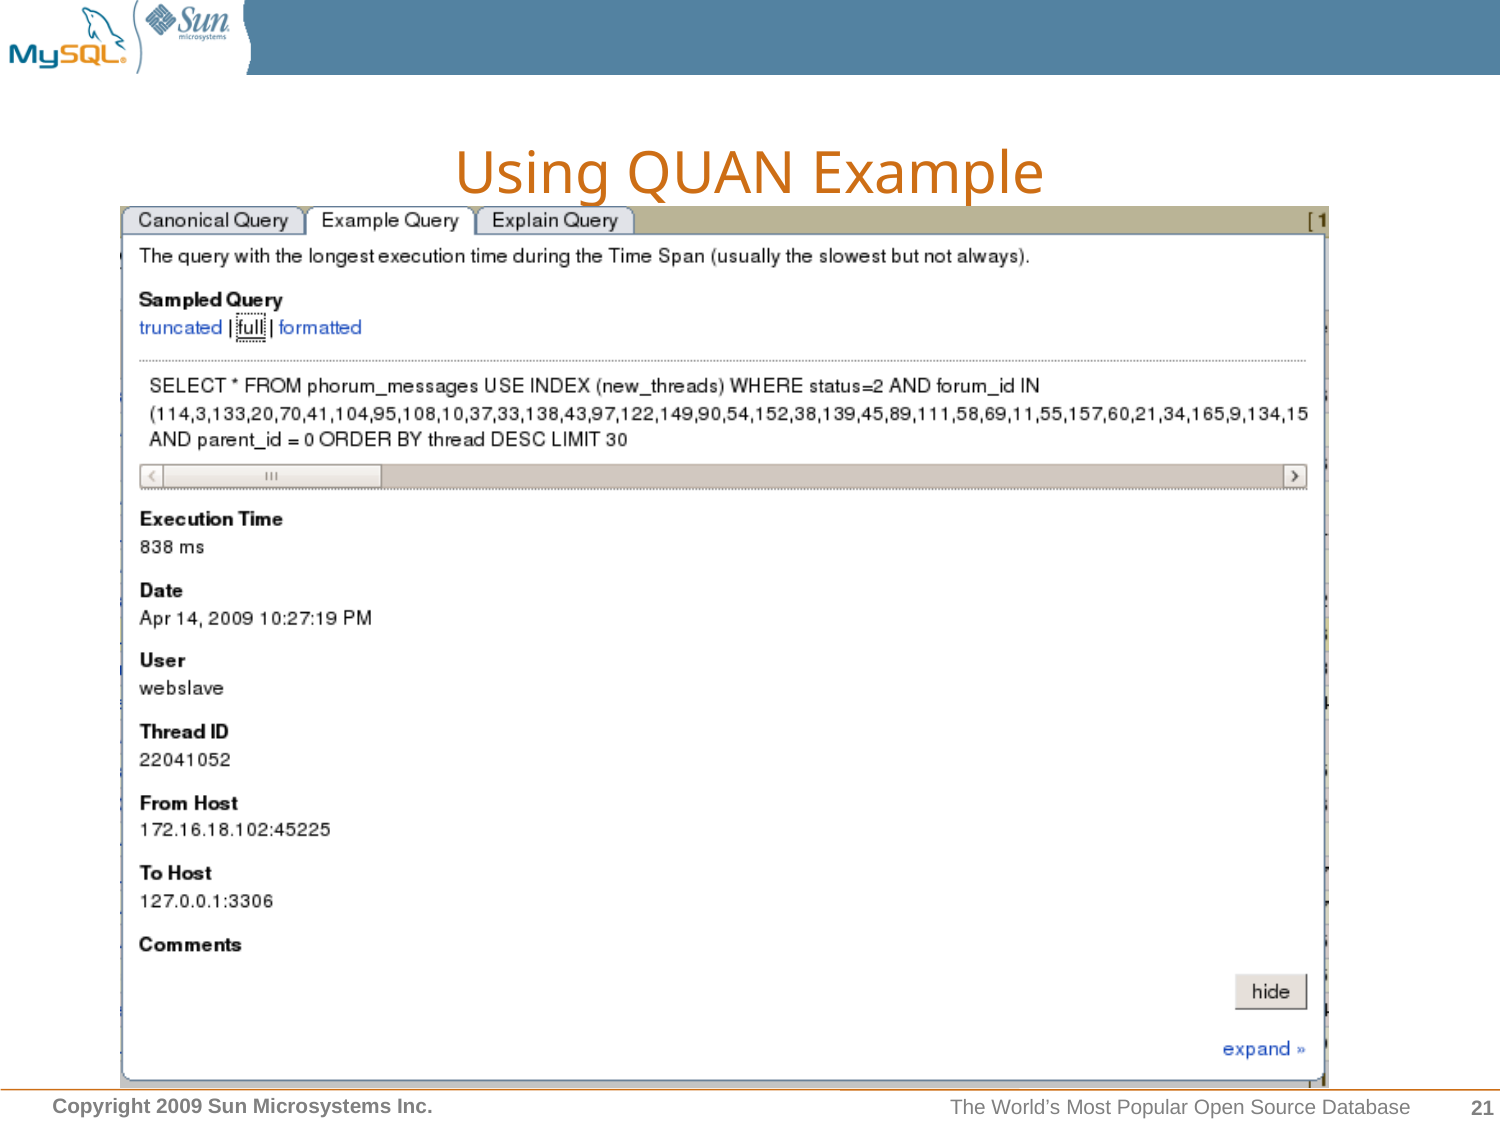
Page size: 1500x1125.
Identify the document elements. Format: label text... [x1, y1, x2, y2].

title Using QUAN Example [0, 94, 1500, 218]
picture [120, 206, 1329, 1088]
picture [0, 0, 1500, 75]
